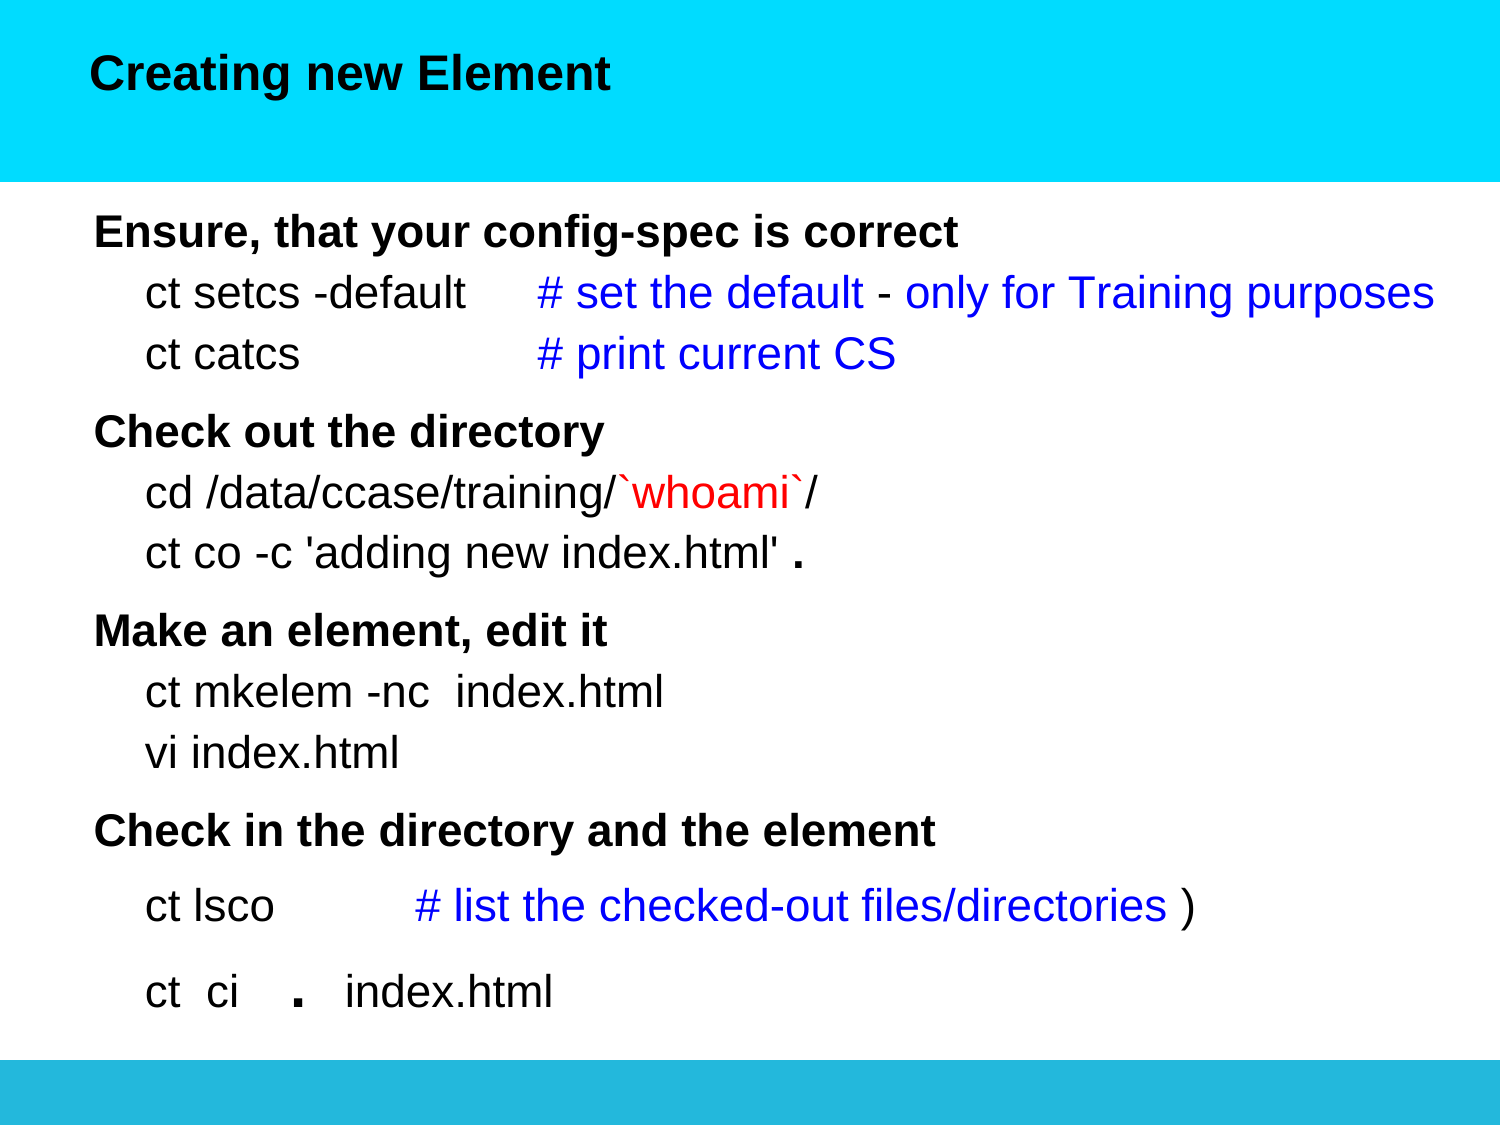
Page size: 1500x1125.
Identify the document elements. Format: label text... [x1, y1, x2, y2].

title Creating new Element [74, 17, 1026, 125]
list Ensure, that your config-spec is correct ct setcs -default # set the default - only for Training purposes ct catcs # print current CS Check out the directory cd /data/ccase/training/`whoami`/ ct co -c 'adding new index.html' . Make an element, edit it ct mkelem -nc index.html vi index.html Check in the directory and the element ct lsco # list the checked-out files/directories ) ct ci . index.html [59, 200, 1486, 1030]
picture [0, 182, 1500, 1060]
